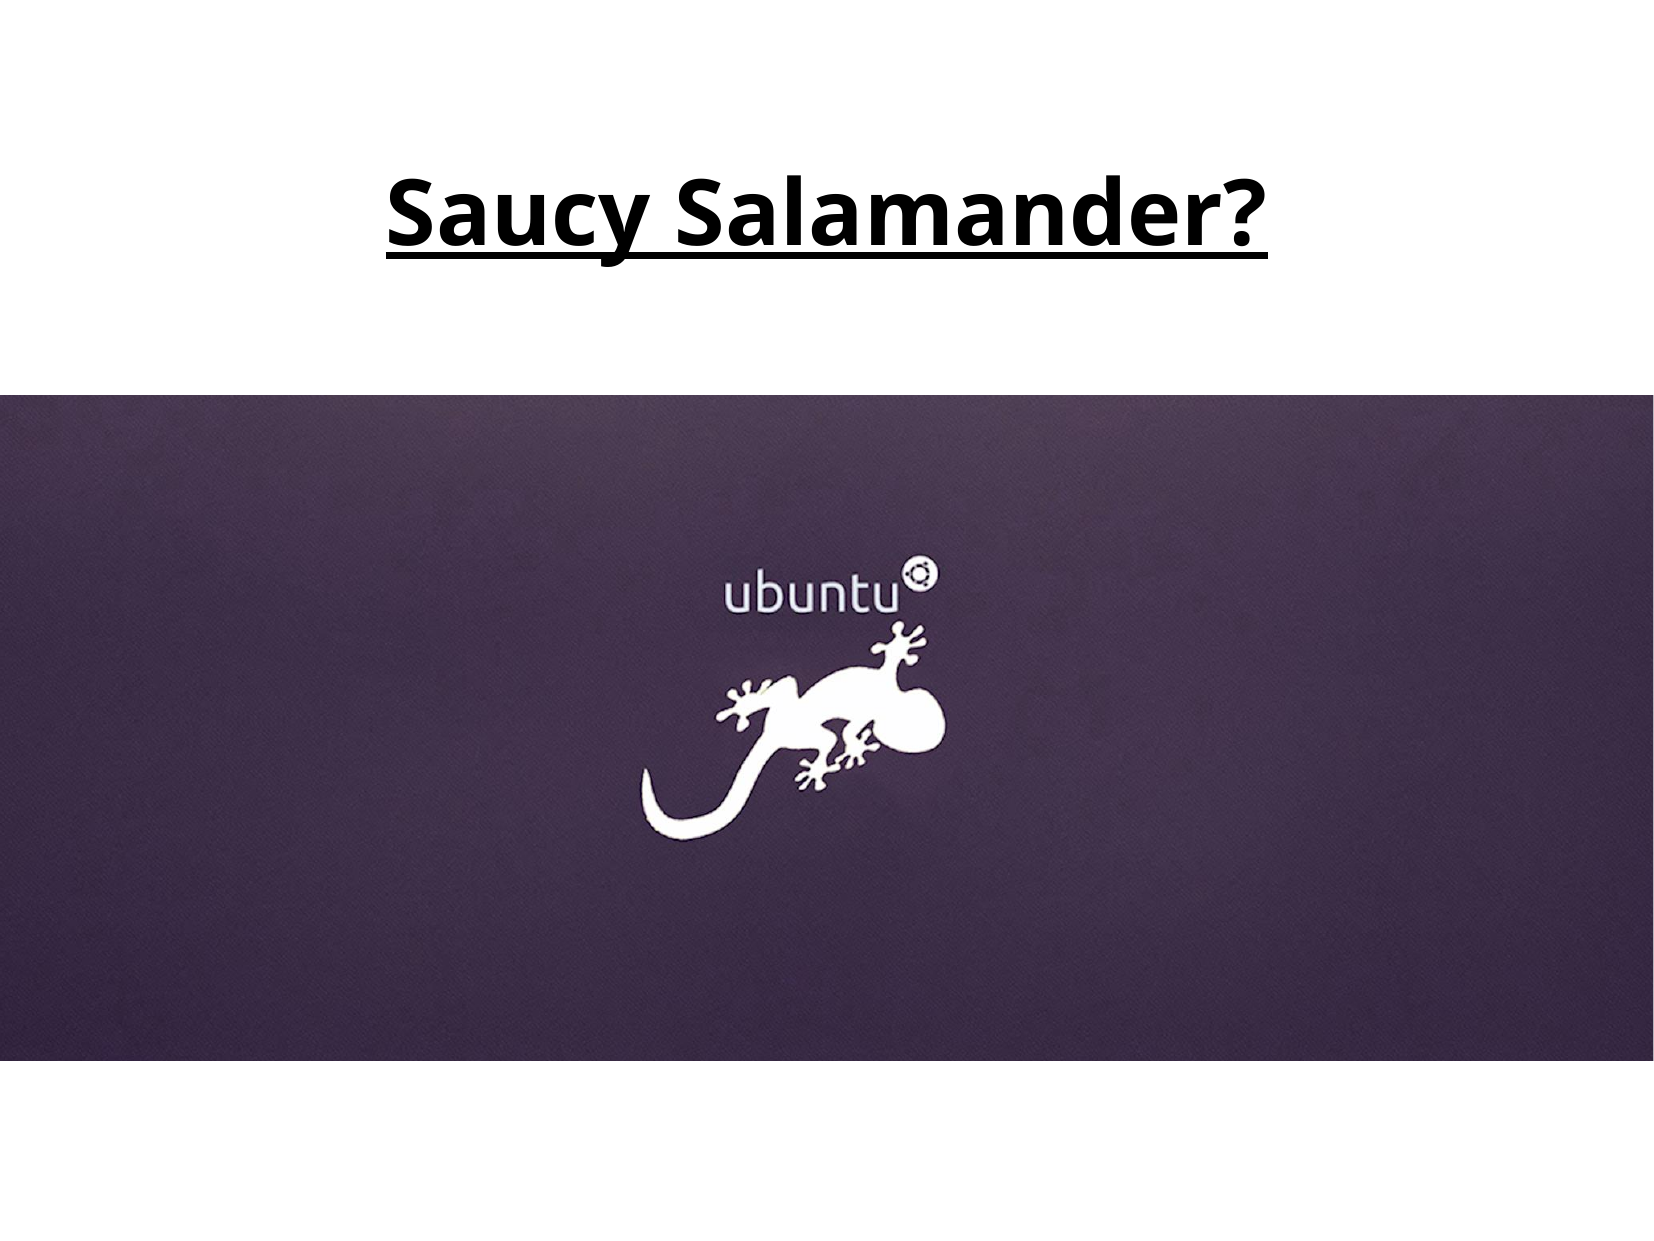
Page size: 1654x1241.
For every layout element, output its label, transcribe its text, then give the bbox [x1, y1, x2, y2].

picture [0, 395, 1654, 1061]
title Saucy Salamander? [82, 106, 1571, 314]
